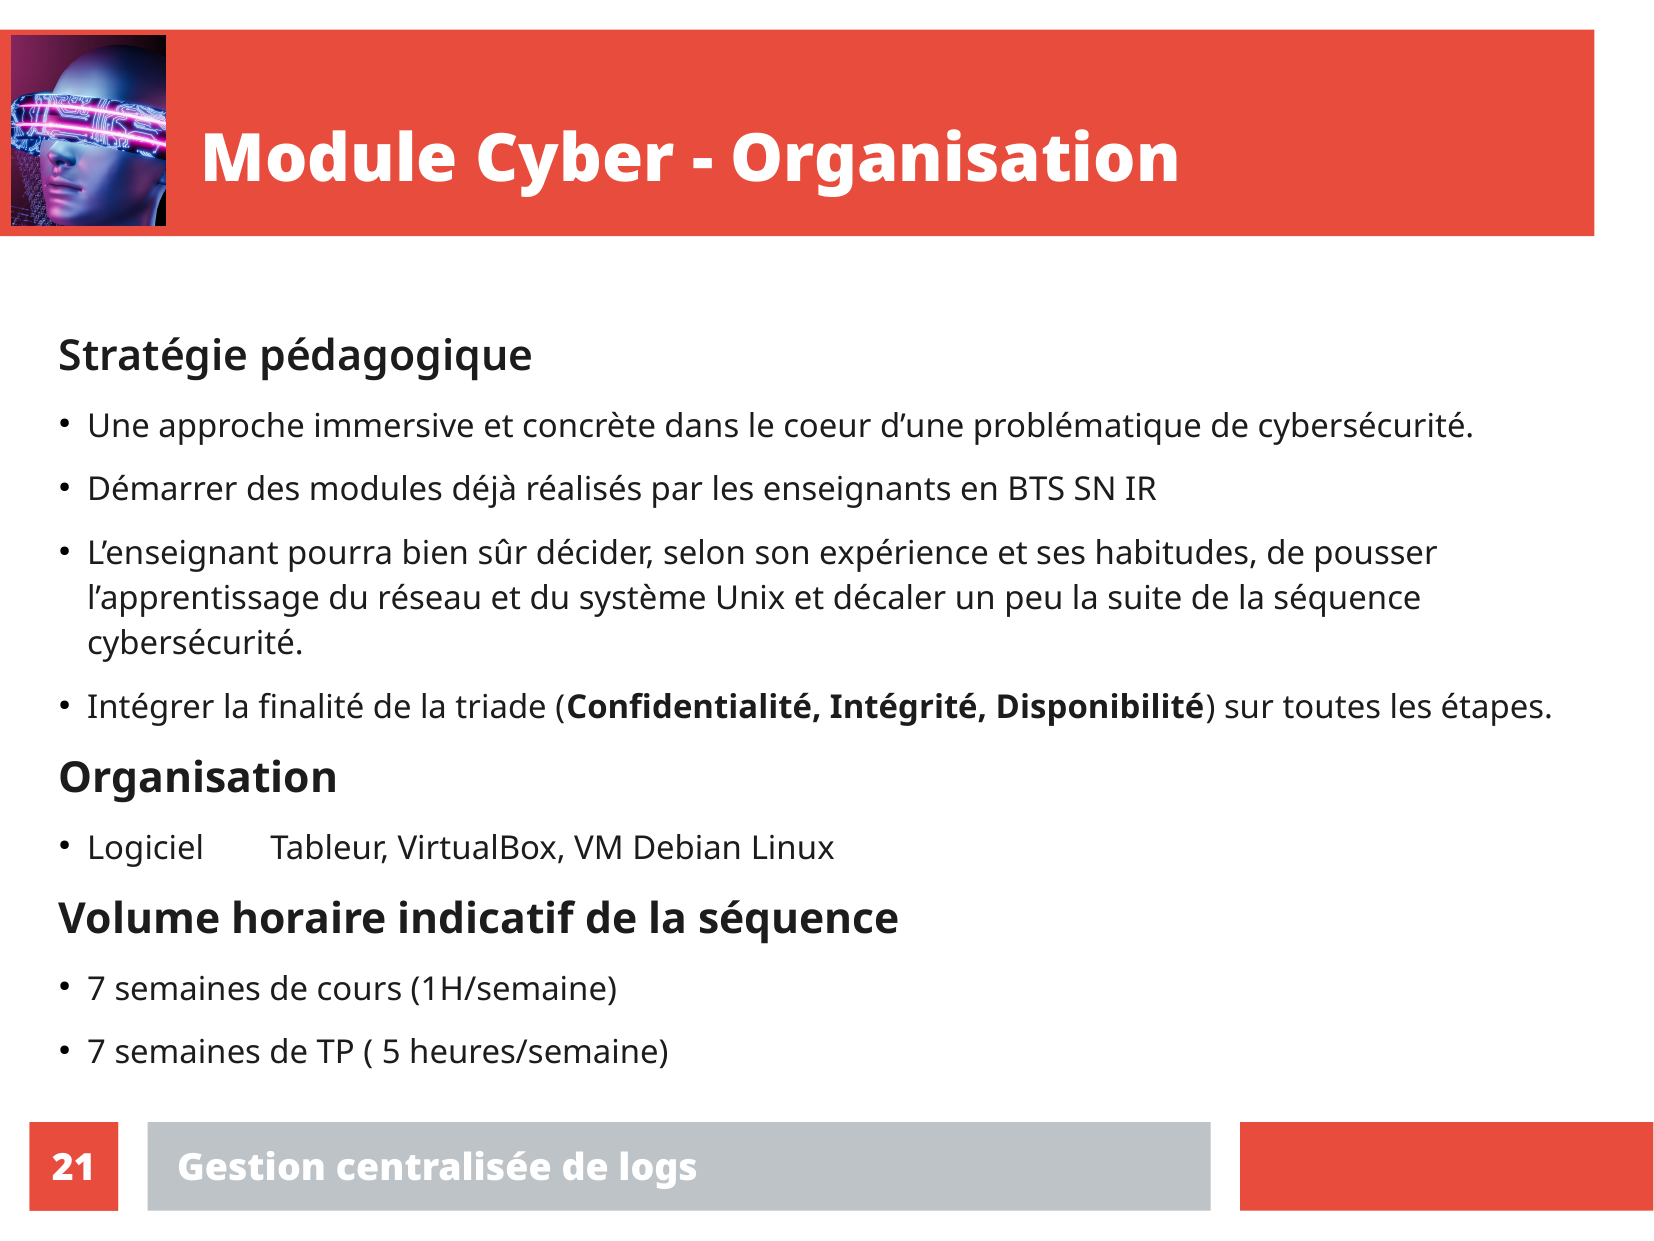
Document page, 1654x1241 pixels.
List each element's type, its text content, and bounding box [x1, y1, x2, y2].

title Module Cyber - Organisation [200, 53, 1571, 201]
picture [11, 35, 166, 226]
list Stratégie pédagogique Une approche immersive et concrète dans le coeur d’une problématique de cybersécurité. Démarrer des modules déjà réalisés par les enseignants en BTS SN IR L’enseignant pourra bien sûr décider, selon son expérience et ses habitudes, de pousser l’apprentissage du réseau et du système Unix et décaler un peu la suite de la séquence cybersécurité. Intégrer la finalité de la triade (Confidentialité, Intégrité, Disponibilité) sur toutes les étapes. Organisation Logiciel Tableur, VirtualBox, VM Debian Linux Volume horaire indicatif de la séquence 7 semaines de cours (1H/semaine) 7 semaines de TP ( 5 heures/semaine) [59, 324, 1565, 1093]
